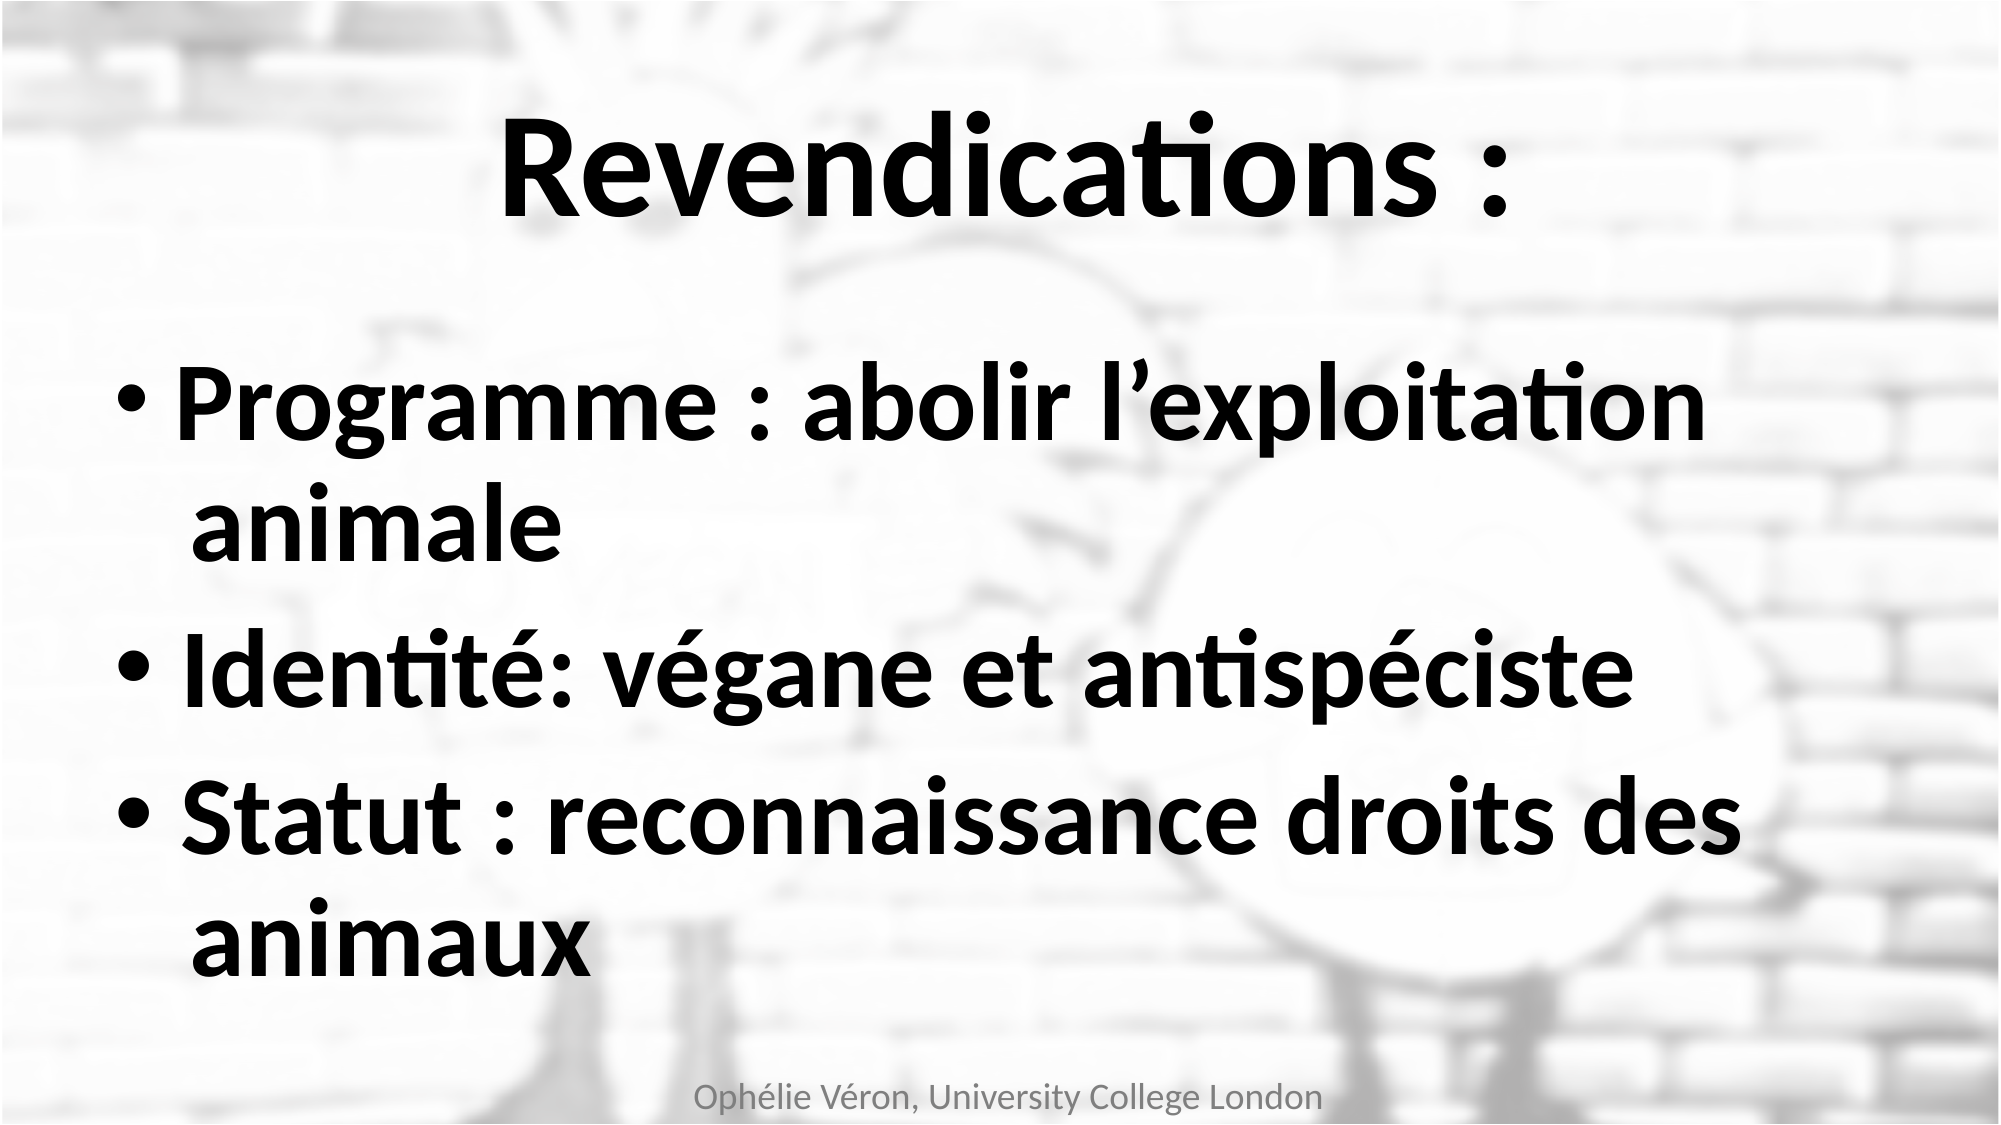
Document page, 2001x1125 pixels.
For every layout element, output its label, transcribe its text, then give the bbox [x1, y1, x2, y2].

text_box Ophélie Véron, University College London [678, 1064, 1348, 1125]
picture [2, 1, 1999, 1124]
title Revendications : [39, 59, 1974, 277]
list Programme : abolir l’exploitation animale Identité: végane et antispéciste Statut : reconnaissance droits des animaux [99, 335, 1910, 1014]
